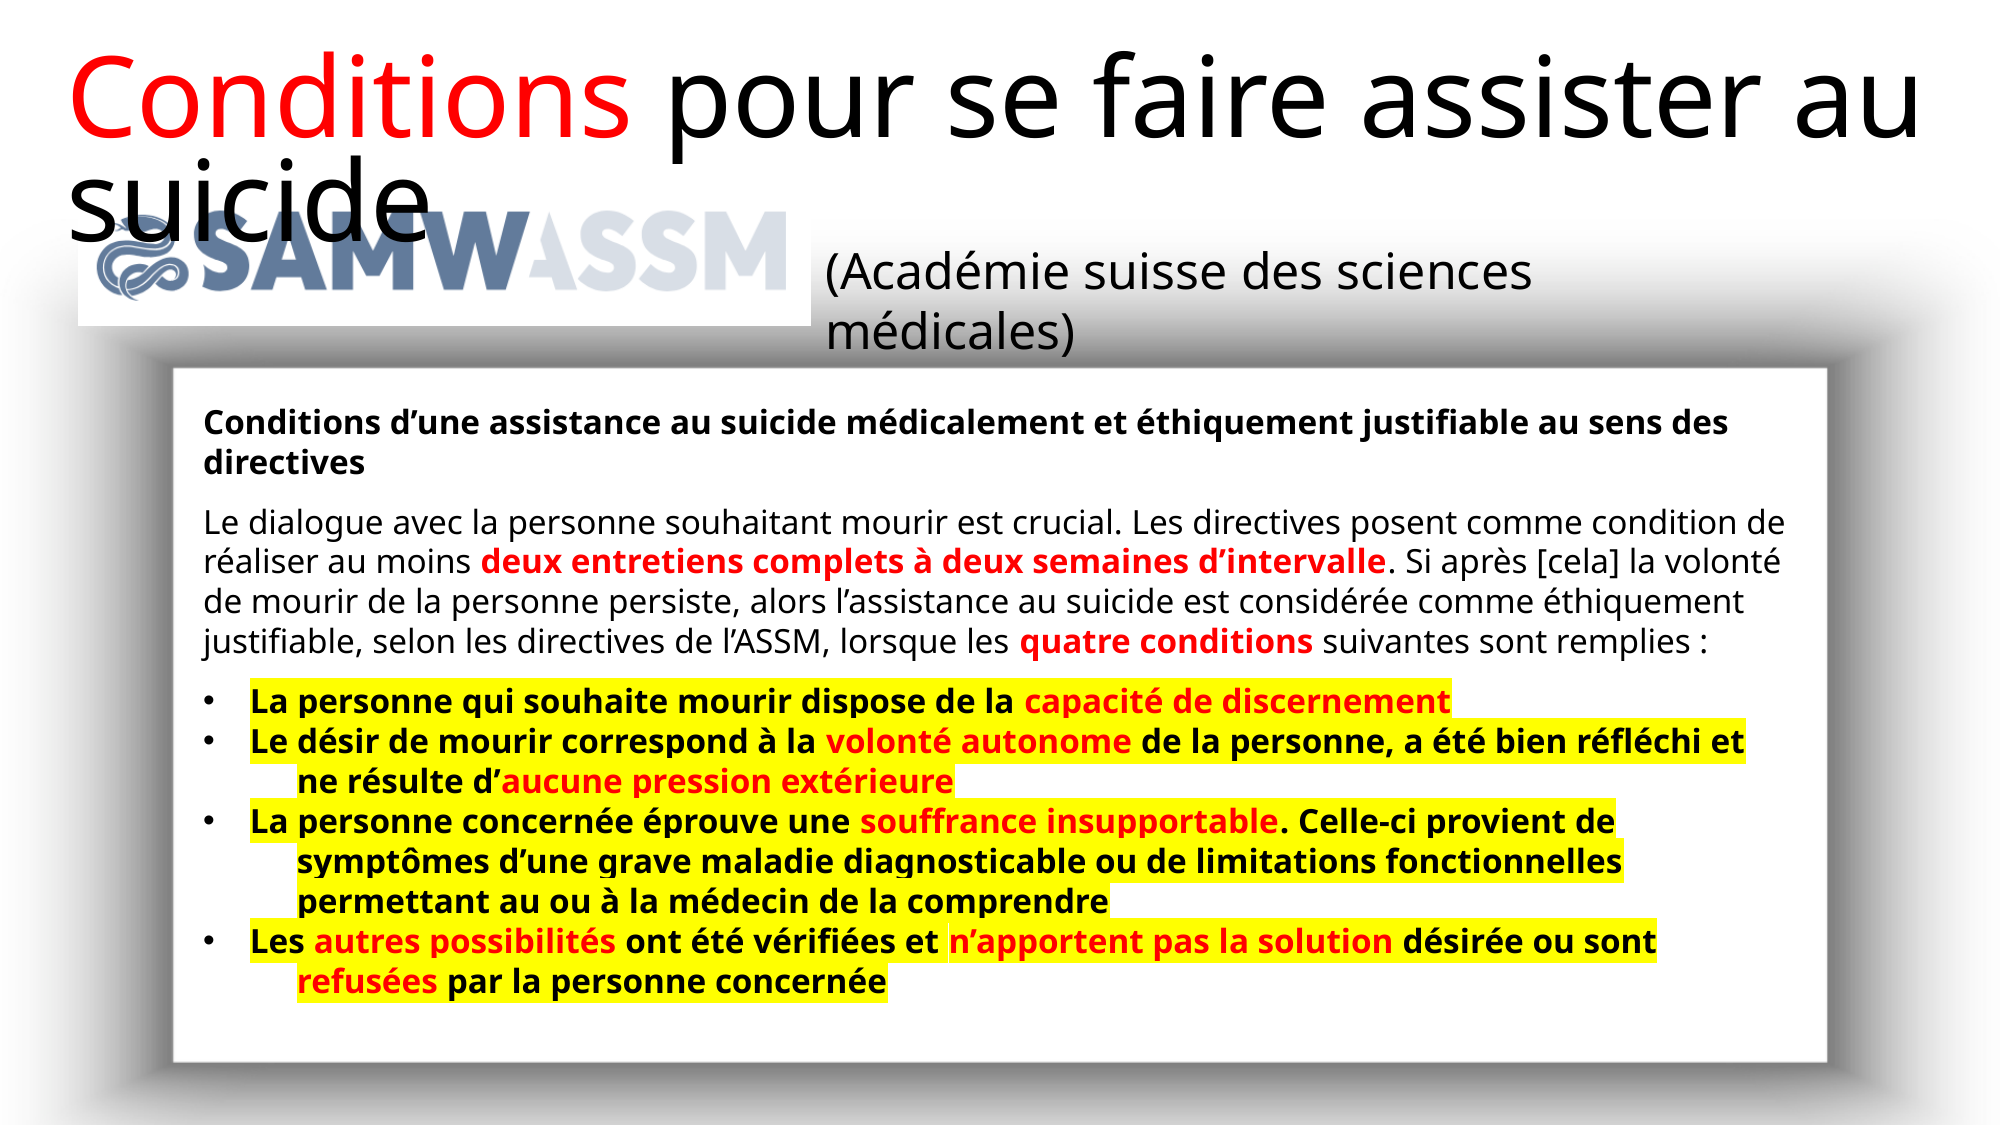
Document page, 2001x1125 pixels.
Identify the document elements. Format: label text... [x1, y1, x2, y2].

text_box (Académie suisse des sciences médicales) [811, 232, 1688, 308]
picture [317, 188, 351, 234]
picture [0, 178, 2000, 1125]
text_box Conditions pour se faire assister au suicide [51, 48, 1949, 174]
text_box Conditions d’une assistance au suicide médicalement et éthiquement justifiable au sens des directives Le dialogue avec la personne souhaitant mourir est crucial. Les directives posent comme condition de réaliser au moins deux entretiens complets à deux semaines d’intervalle. Si après [cela] la volonté de mourir de la personne persiste, alors l’assistance au suicide est considérée comme éthiquement justifiable, selon les directives de l’ASSM, lorsque les quatre conditions suivantes sont remplies : La personne qui souhaite mourir dispose de la capacité de discernement Le désir de mourir correspond à la volonté autonome de la personne, a été bien réfléchi et ne résulte d’aucune pression extérieure La personne concernée éprouve une souffrance insupportable. Celle-ci provient de symptômes d’une grave maladie diagnosticable ou de limitations fonctionnelles permettant au ou à la médecin de la comprendre Les autres possibilités ont été vérifiées et n’apportent pas la solution désirée ou sont refusées par la personne concernée [188, 393, 1805, 1015]
